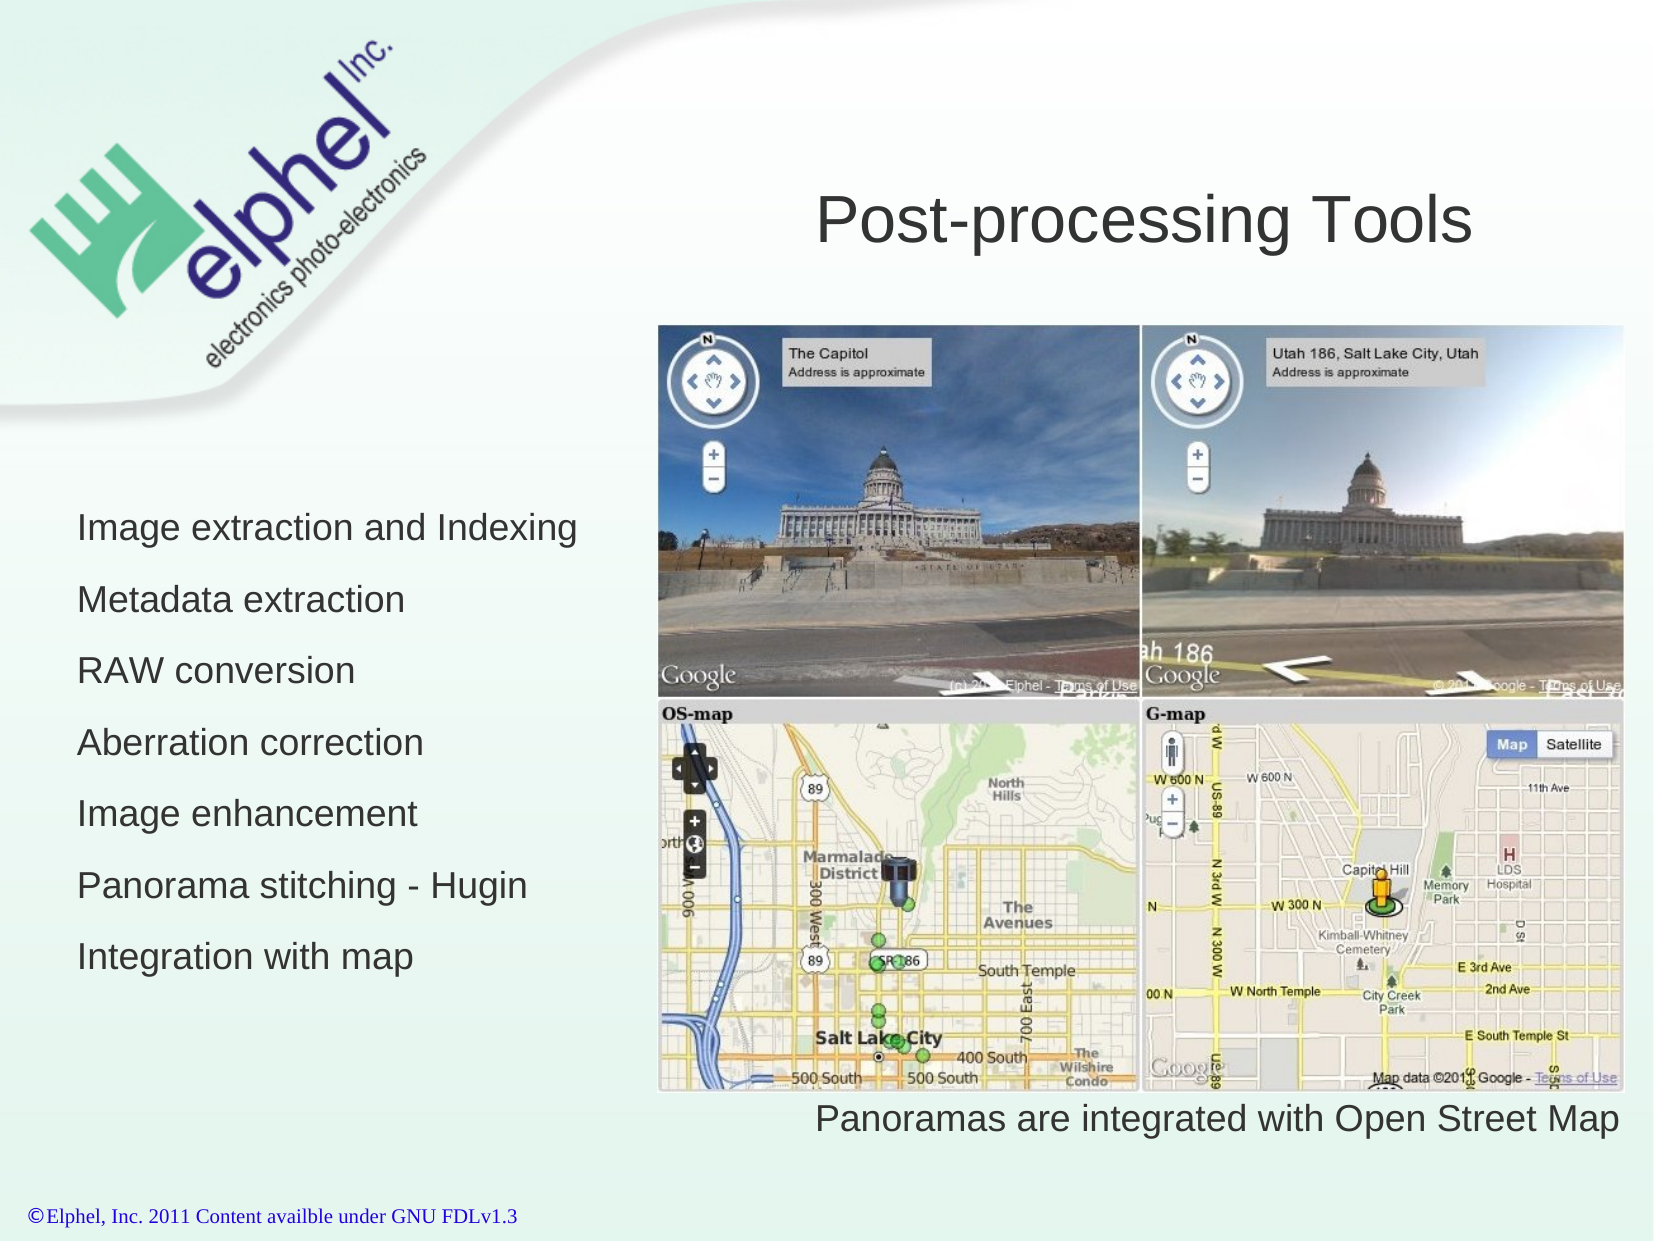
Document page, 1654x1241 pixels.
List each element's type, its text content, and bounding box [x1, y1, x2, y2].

picture [0, 0, 1654, 1241]
list Post-processing Tools [797, 177, 1595, 325]
list Image extraction and Indexing Metadata extraction RAW conversion Aberration correction Image enhancement Panorama stitching - Hugin Integration with map [59, 501, 650, 1093]
list Panoramas are integrated with Open Street Map [797, 1092, 1654, 1241]
